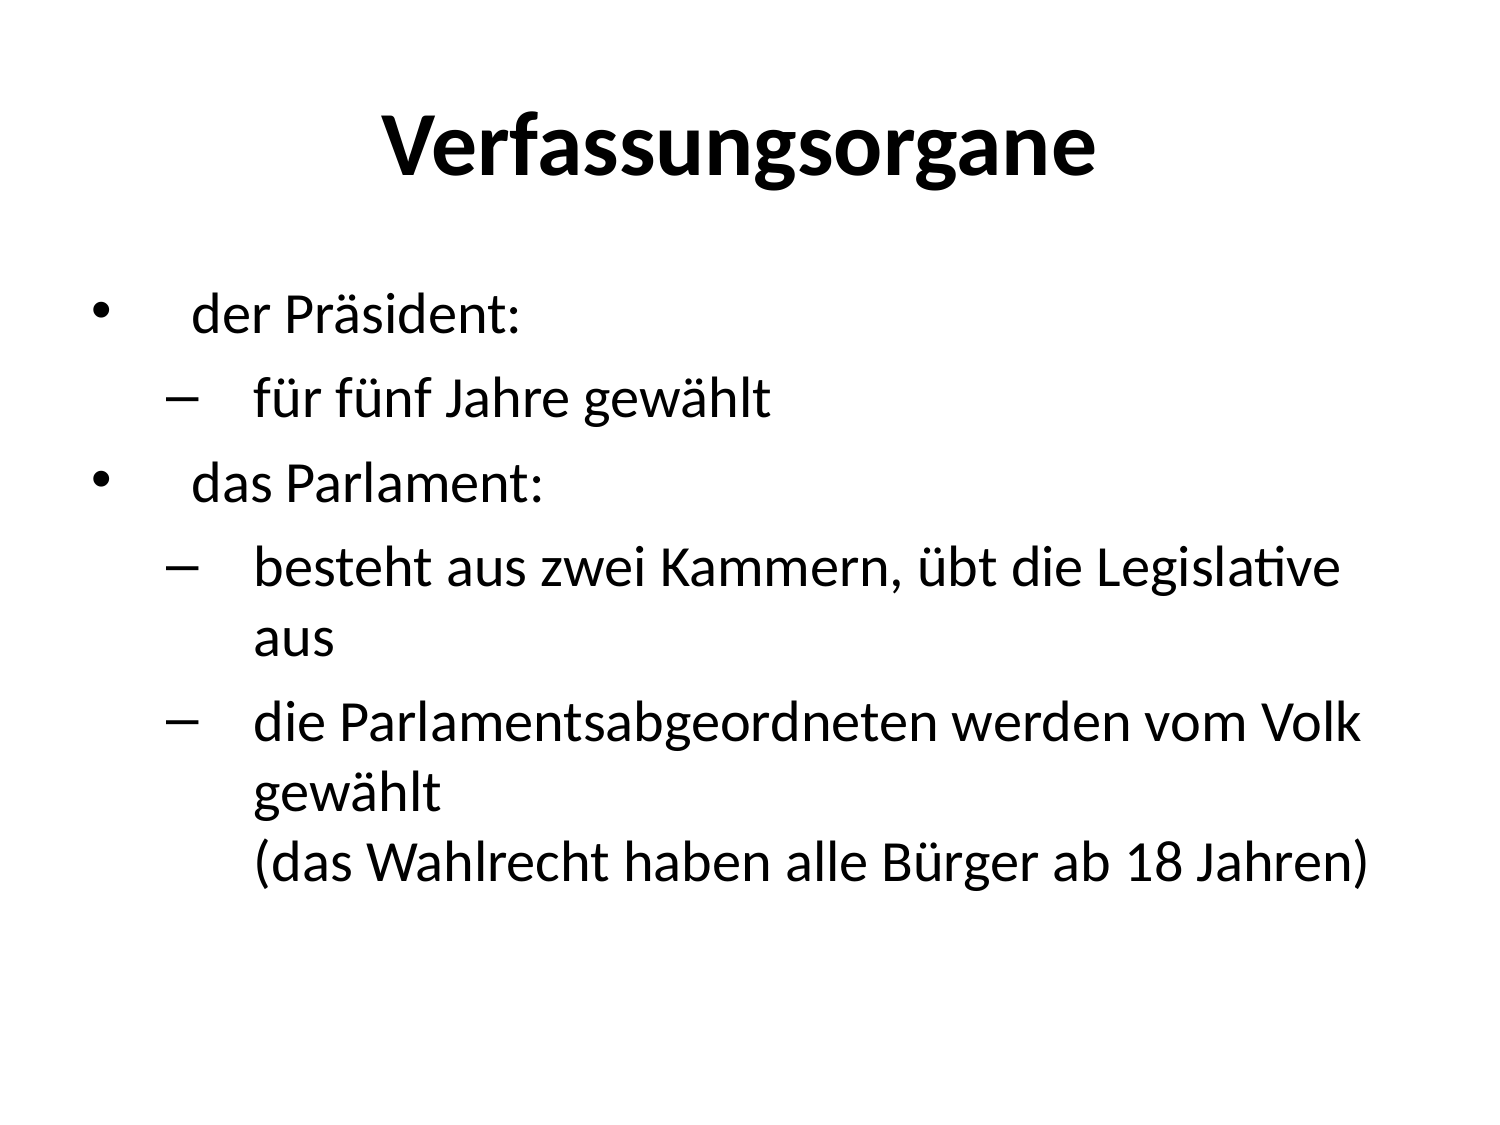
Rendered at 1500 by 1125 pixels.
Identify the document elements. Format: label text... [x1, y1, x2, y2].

title Verfassungsorgane [75, 45, 1426, 233]
list der Präsident: für fünf Jahre gewählt das Parlament: besteht aus zwei Kammern, übt die Legislative aus die Parlamentsabgeordneten werden vom Volk gewählt (das Wahlrecht haben alle Bürger ab 18 Jahren) [76, 267, 1427, 1010]
